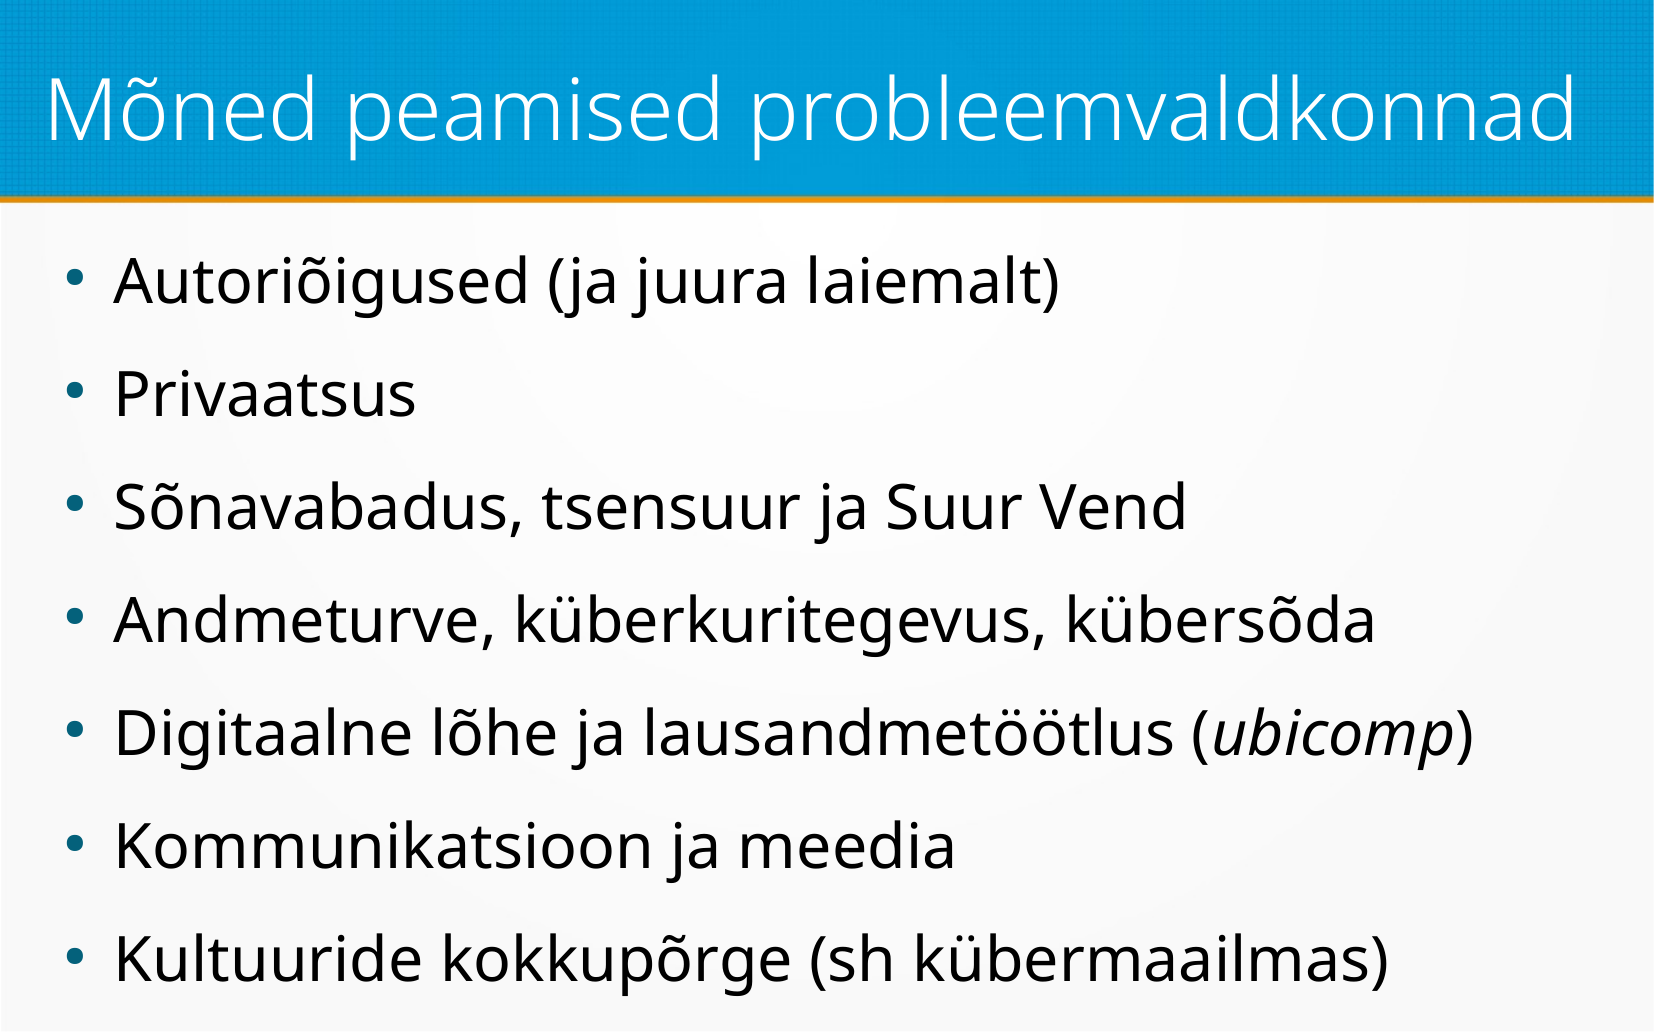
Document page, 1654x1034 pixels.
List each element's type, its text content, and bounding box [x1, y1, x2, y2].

list Autoriõigused (ja juura laiemalt) Privaatsus Sõnavabadus, tsensuur ja Suur Vend Andmeturve, küberkuritegevus, kübersõda Digitaalne lõhe ja lausandmetöötlus (ubicomp) Kommunikatsioon ja meedia Kultuuride kokkupõrge (sh kübermaailmas) [47, 236, 1607, 1002]
title Mõned peamised probleemvaldkonnad [43, 0, 1619, 166]
picture [0, 195, 1654, 1034]
